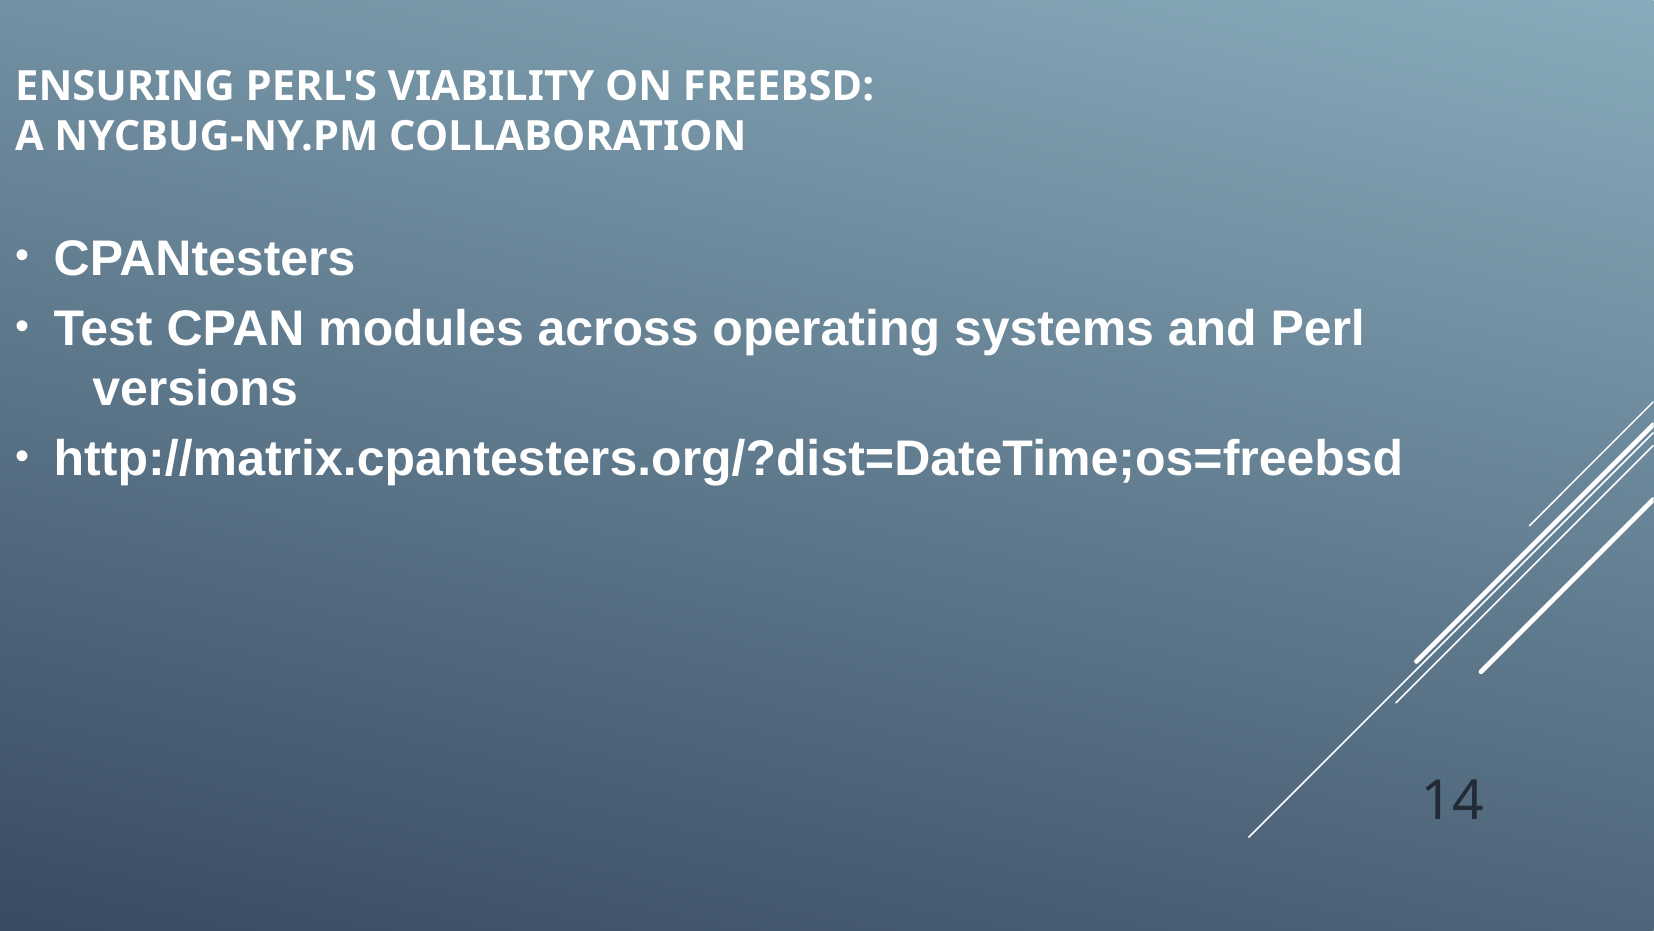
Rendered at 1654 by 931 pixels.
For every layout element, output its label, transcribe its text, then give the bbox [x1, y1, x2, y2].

title Ensuring Perl's Viability on FreeBSD: A NYCBUG-NY.PM Collaboration [0, 36, 1148, 180]
subtitle CPANtesters Test CPAN modules across operating systems and Perl versions http://matrix.cpantesters.org/?dist=DateTime;os=freebsd [0, 217, 1489, 871]
